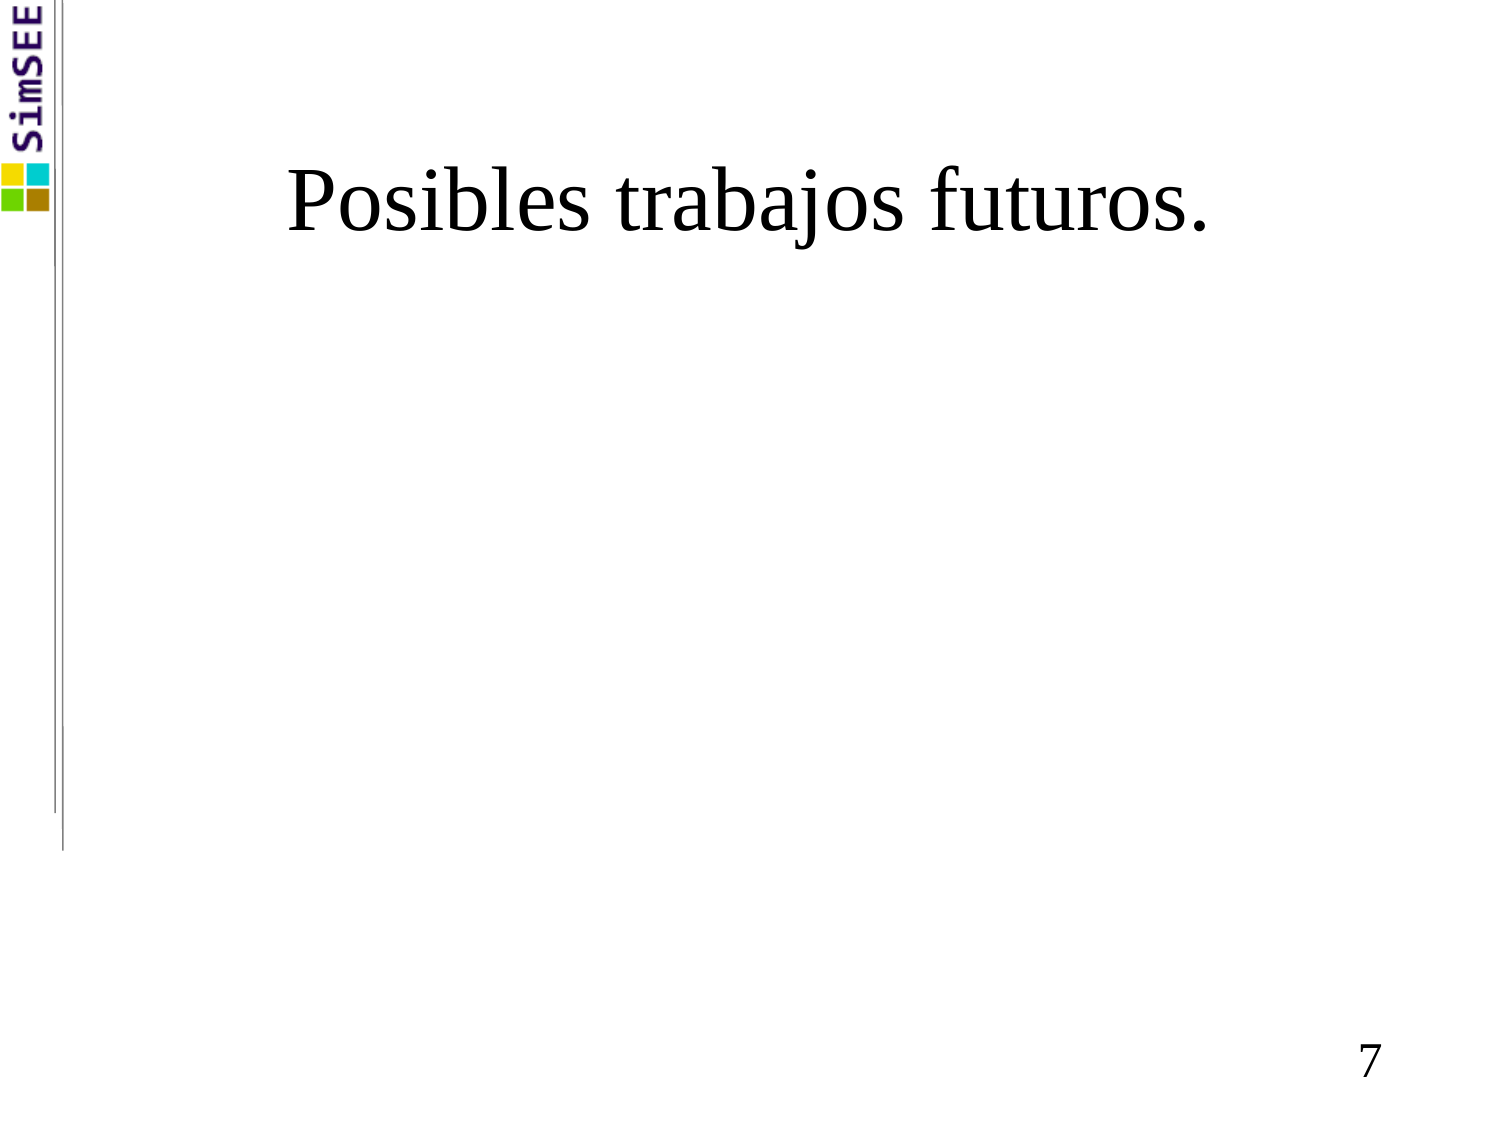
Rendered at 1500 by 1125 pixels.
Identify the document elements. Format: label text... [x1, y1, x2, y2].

picture [0, 5, 52, 154]
title Posibles trabajos futuros. [112, 99, 1388, 288]
picture [0, 162, 51, 213]
text_box <número> [1343, 1020, 1500, 1096]
